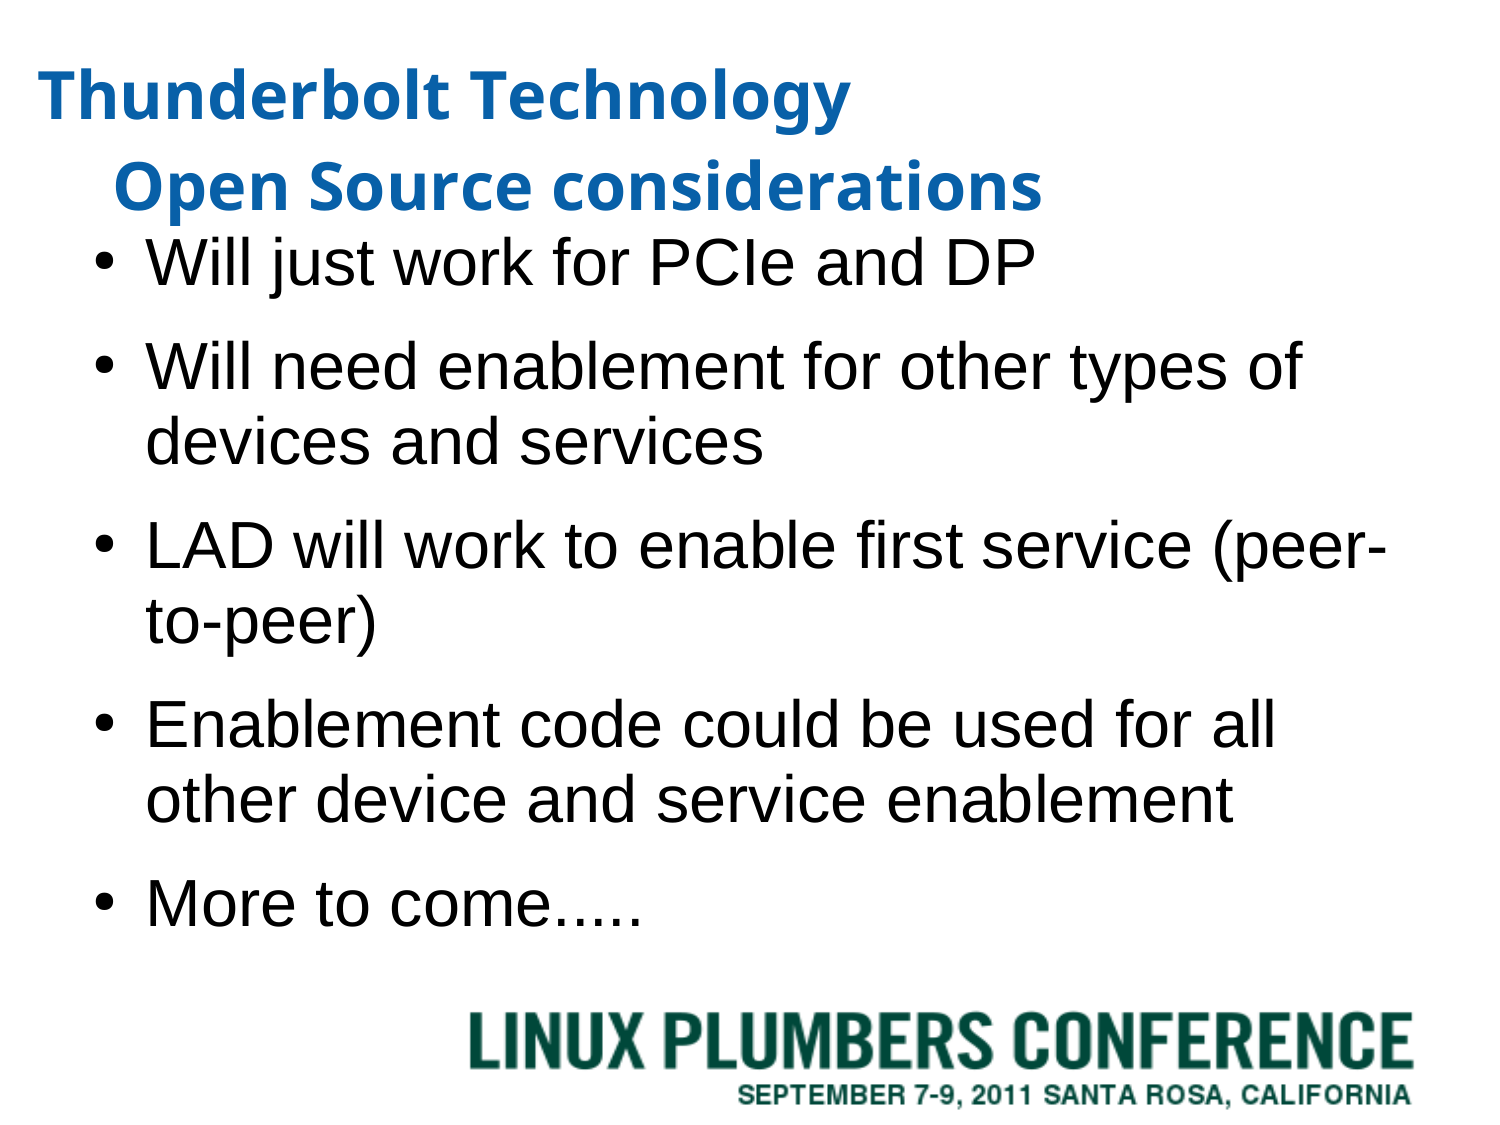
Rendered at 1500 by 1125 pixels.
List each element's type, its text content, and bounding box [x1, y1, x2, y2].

list Will just work for PCIe and DP Will need enablement for other types of devices and services LAD will work to enable first service (peer-to-peer) Enablement code could be used for all other device and service enablement More to come..... [75, 224, 1425, 942]
picture [453, 974, 1426, 1125]
title Thunderbolt Technology Open Source considerations [37, 52, 1425, 226]
